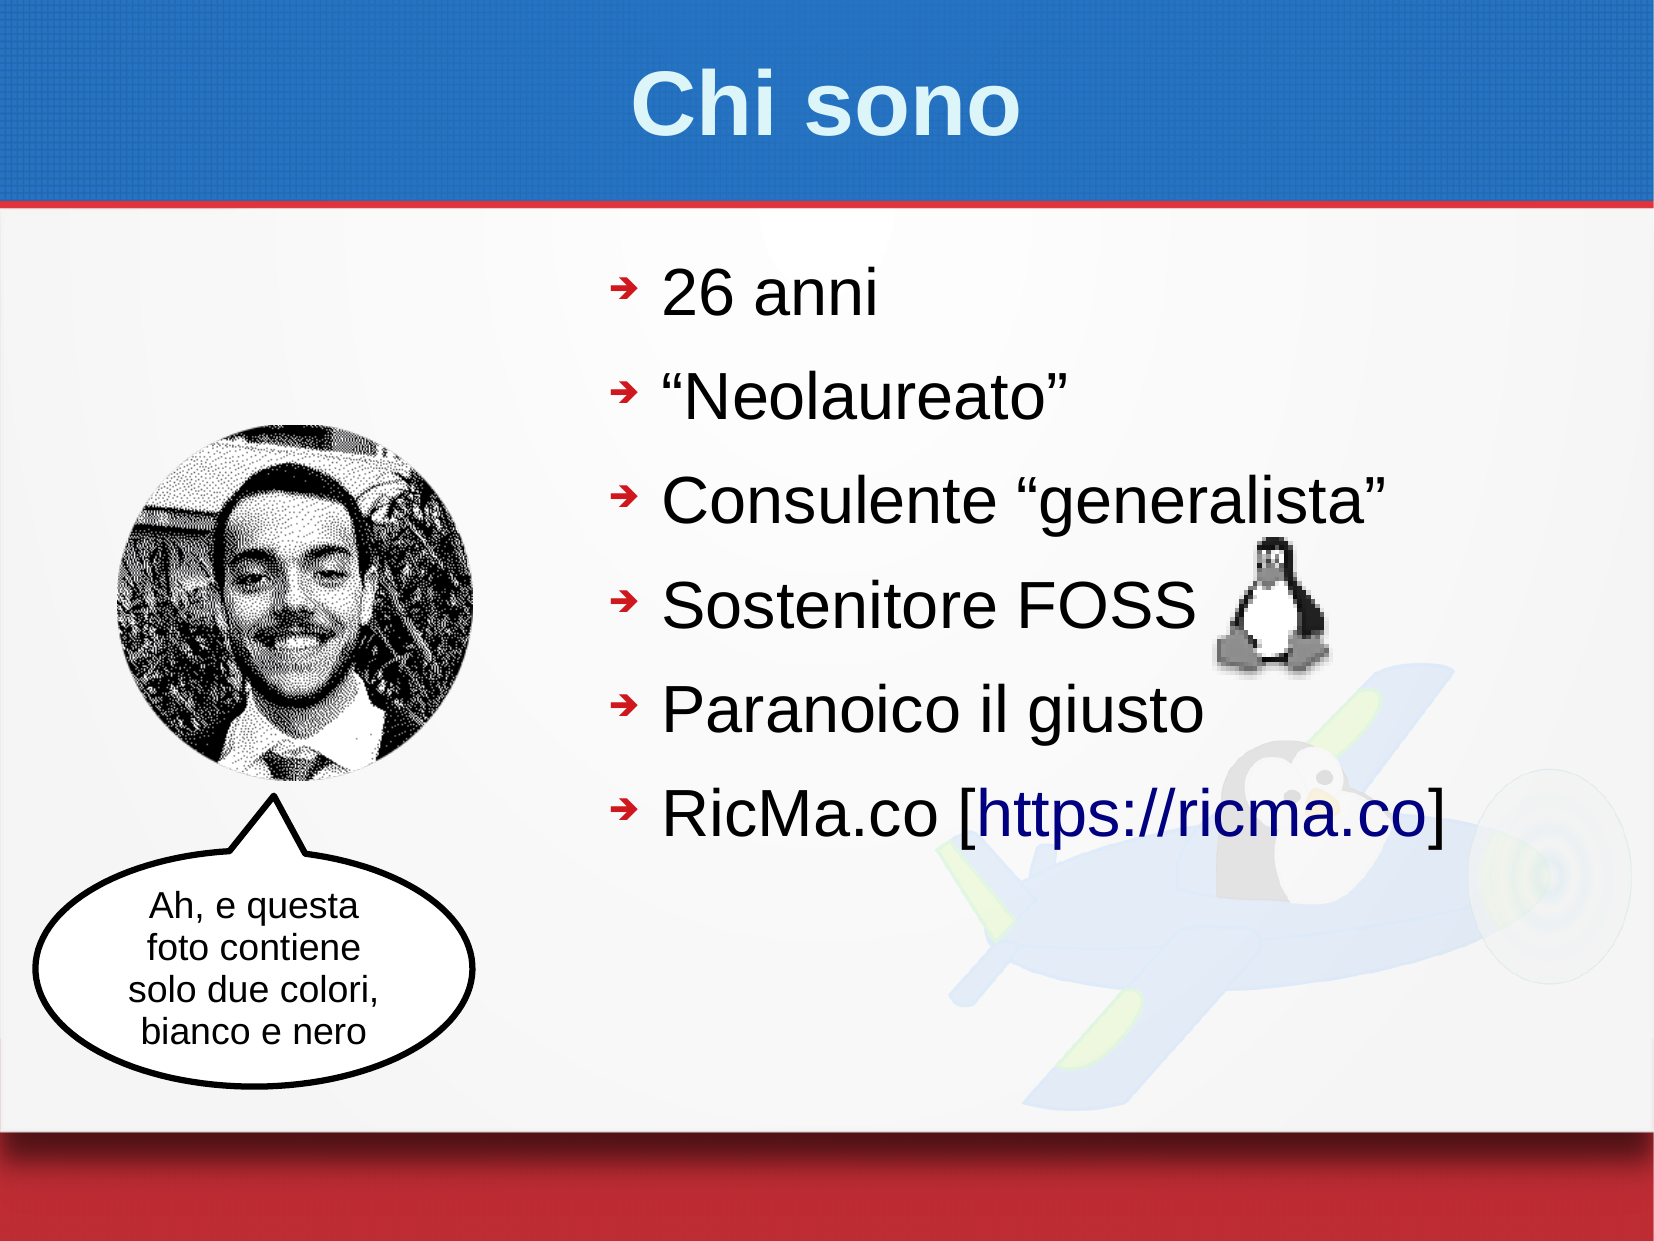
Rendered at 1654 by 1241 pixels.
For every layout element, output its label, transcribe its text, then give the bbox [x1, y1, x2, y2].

text_box Ah, e questa foto contiene solo due colori, bianco e nero [35, 795, 473, 1087]
title Chi sono [82, 20, 1571, 186]
picture [0, 0, 1654, 1241]
list 26 anni “Neolaureato” Consulente “generalista” Sostenitore FOSS Paranoico il giusto RicMa.co [https://ricma.co] [590, 255, 1571, 1081]
